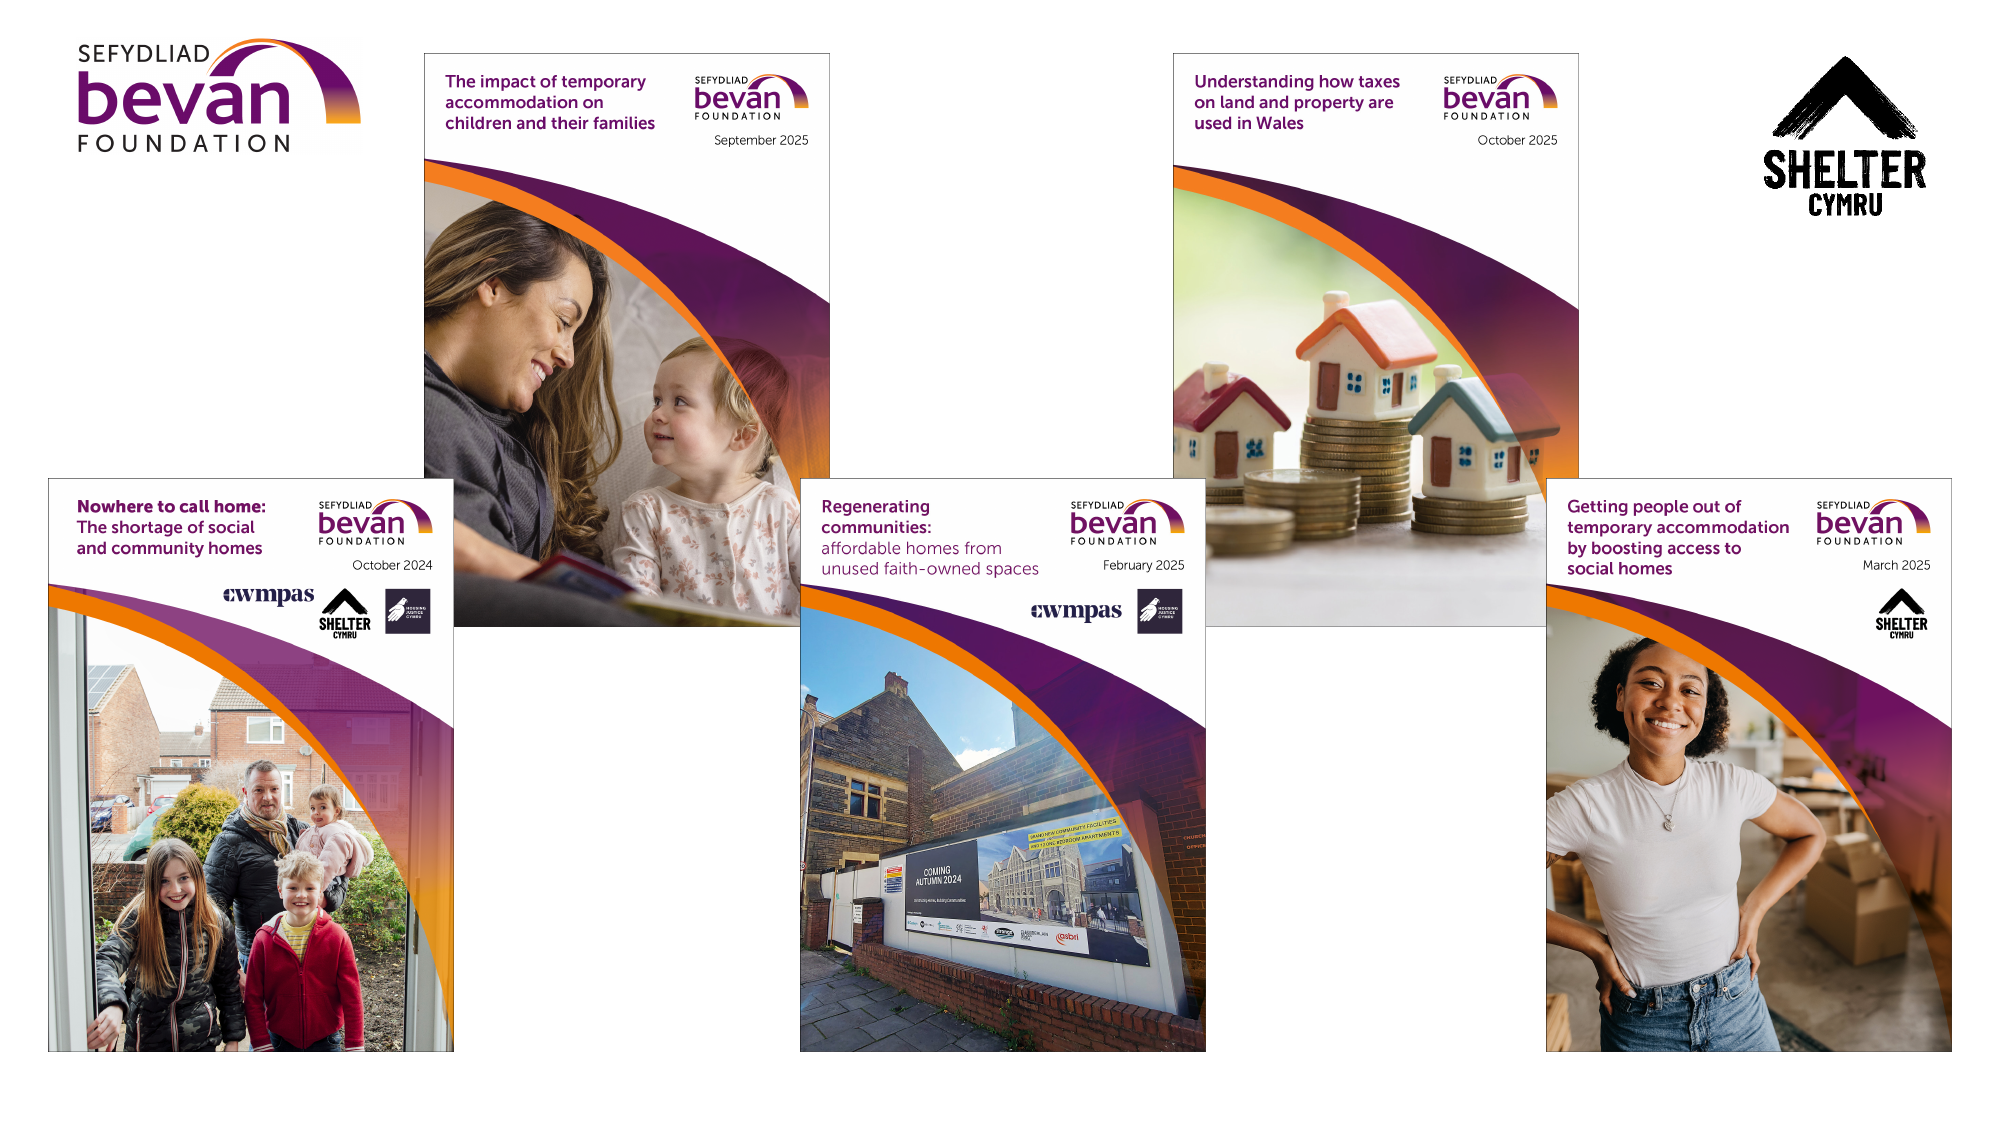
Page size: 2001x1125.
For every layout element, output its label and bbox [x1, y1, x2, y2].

picture [48, 53, 1952, 1052]
